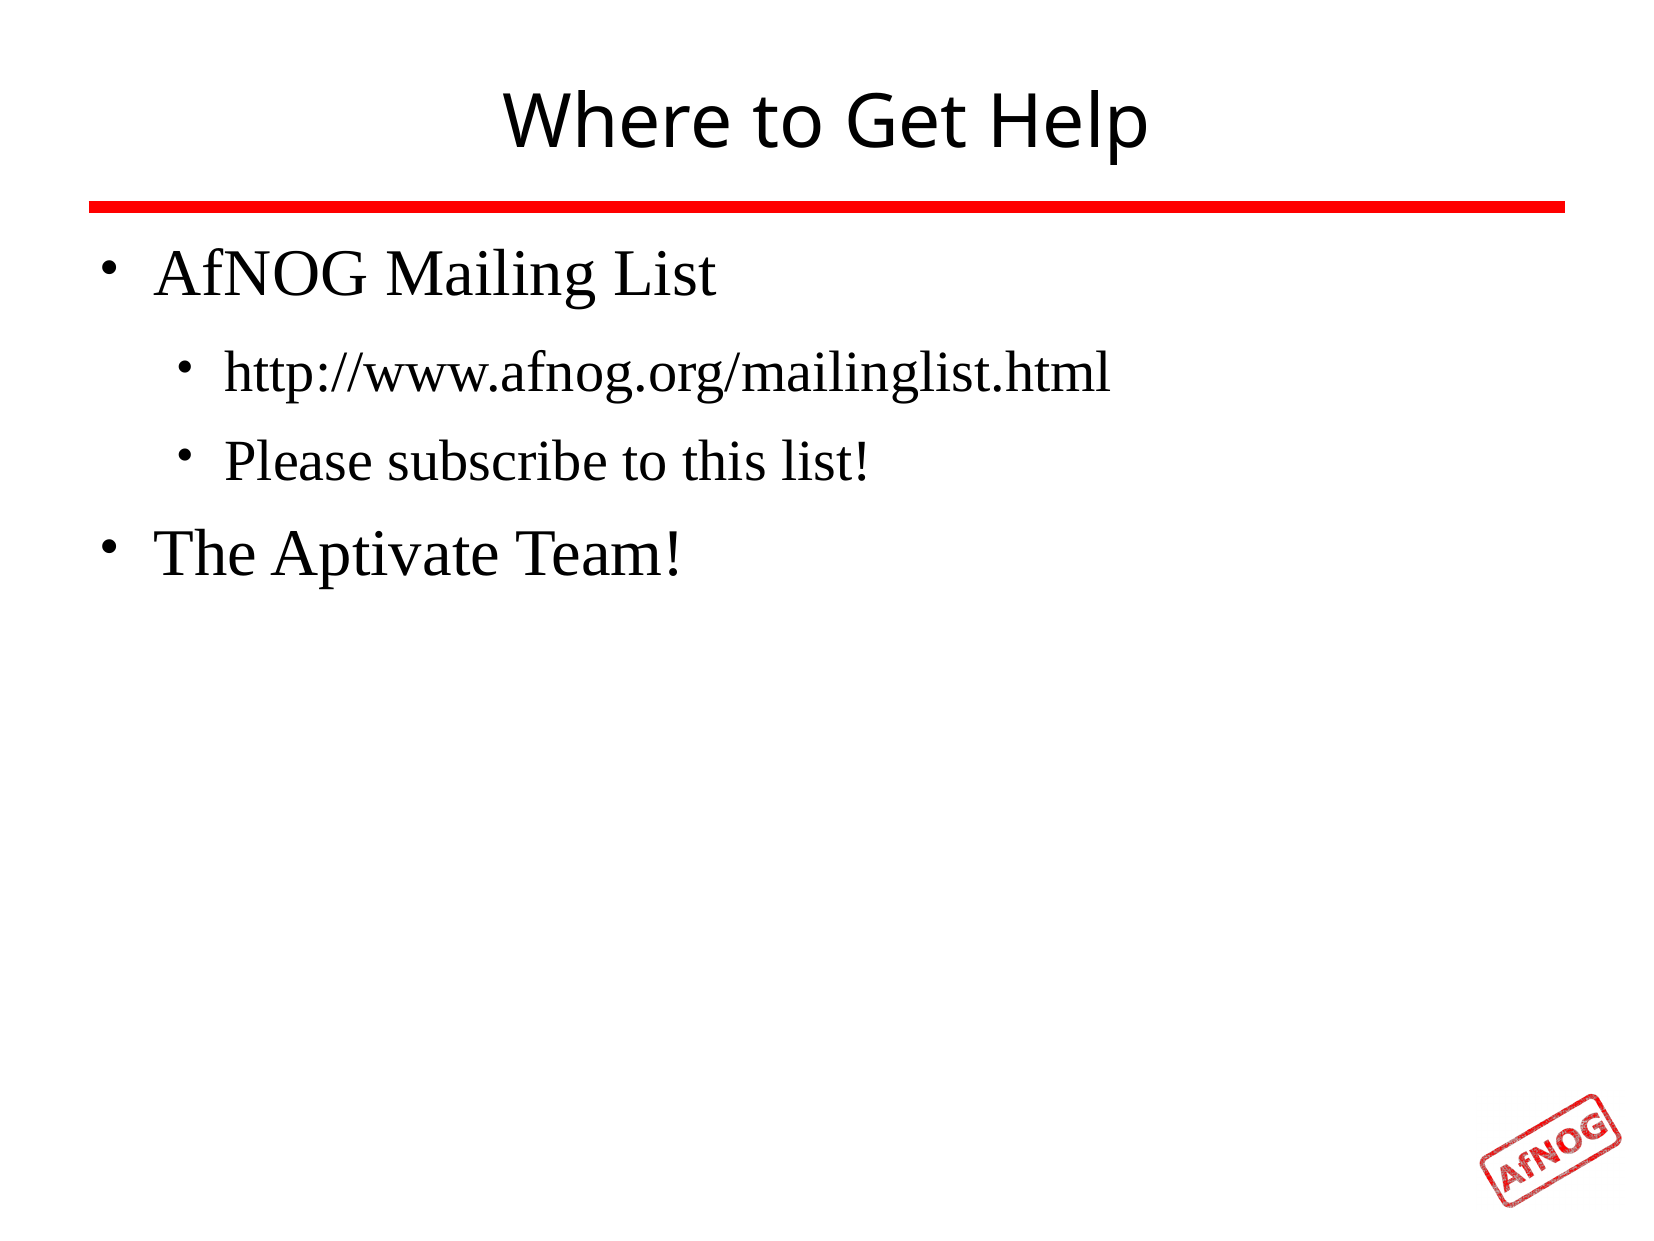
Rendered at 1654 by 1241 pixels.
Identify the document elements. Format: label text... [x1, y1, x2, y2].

list AfNOG Mailing List http://www.afnog.org/mailinglist.html Please subscribe to this list! The Aptivate Team! [82, 236, 1571, 1108]
picture [1476, 1090, 1625, 1211]
title Where to Get Help [88, 29, 1565, 207]
